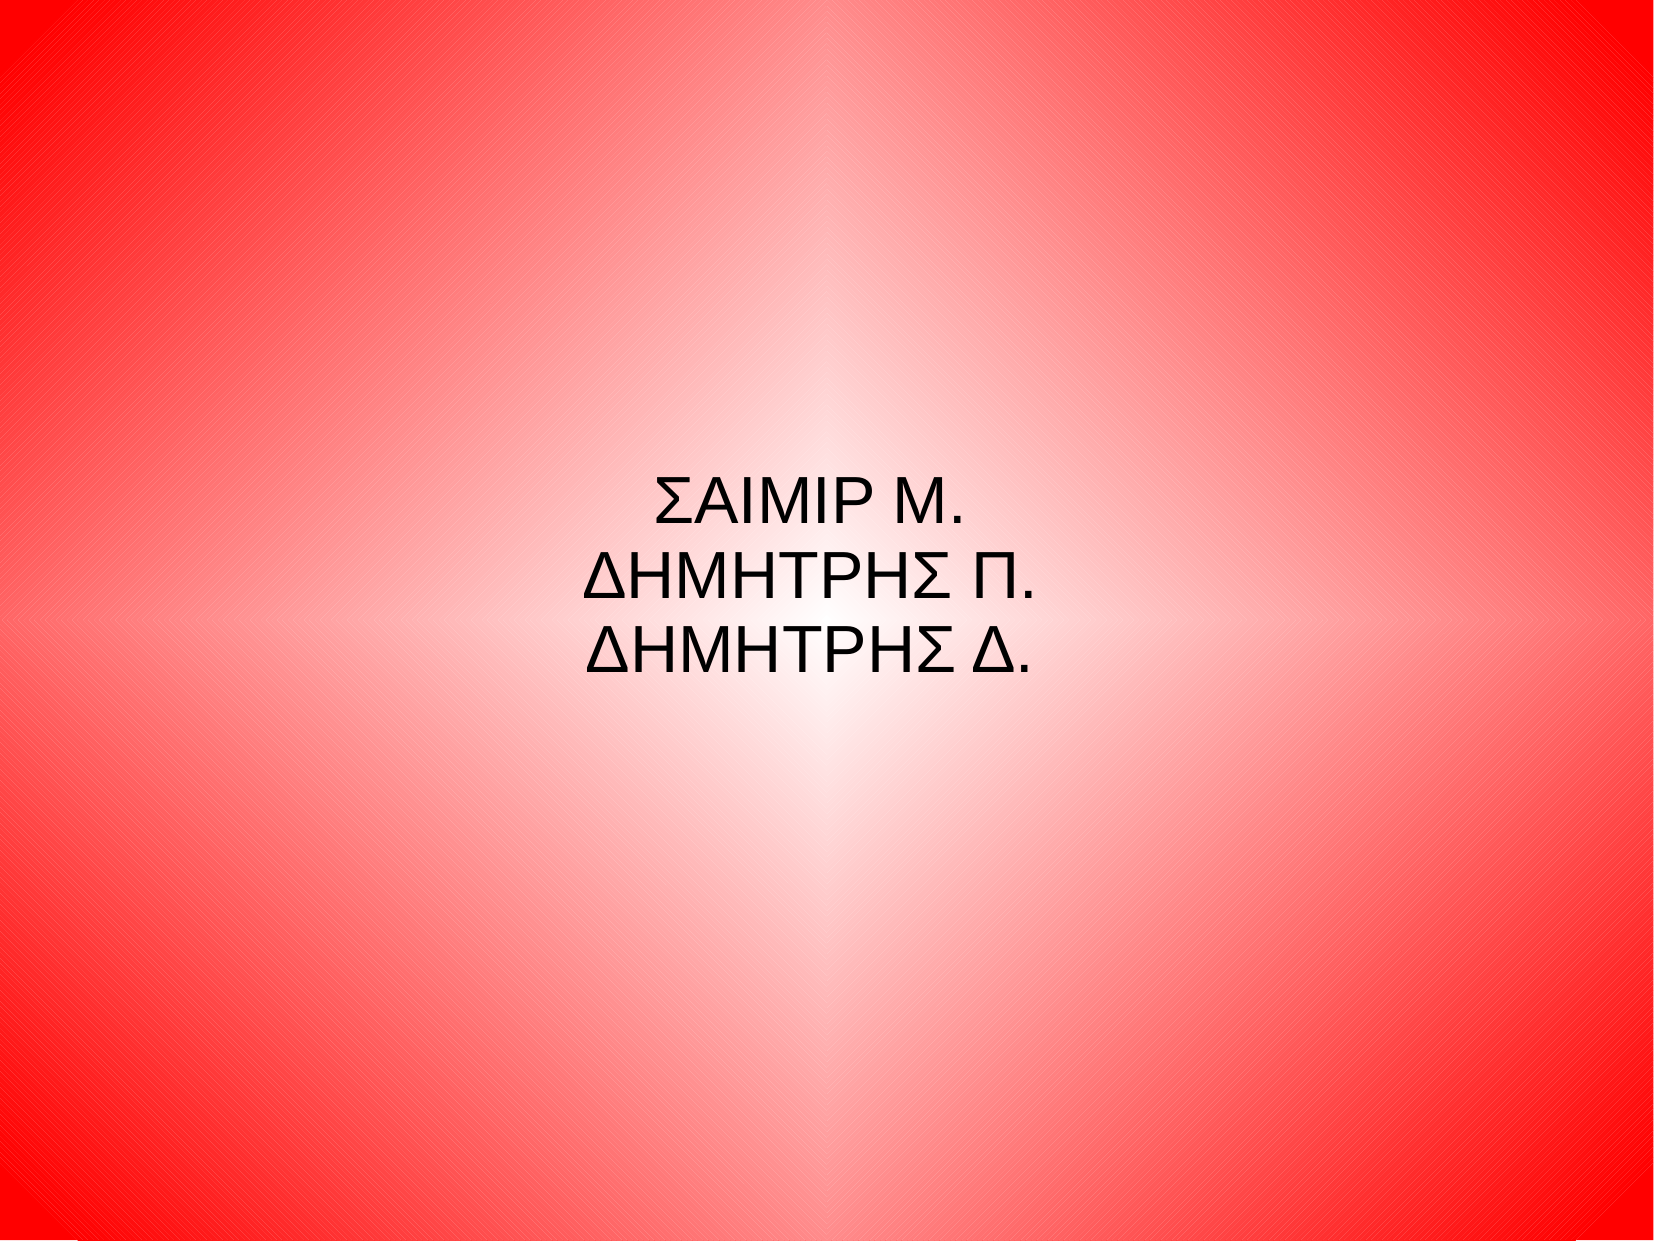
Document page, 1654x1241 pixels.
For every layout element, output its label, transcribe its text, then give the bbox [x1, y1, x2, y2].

subtitle ΣΑΙΜΙΡ Μ. ΔΗΜΗΤΡΗΣ Π. ΔΗΜΗΤΡΗΣ Δ. [82, 290, 1538, 1010]
